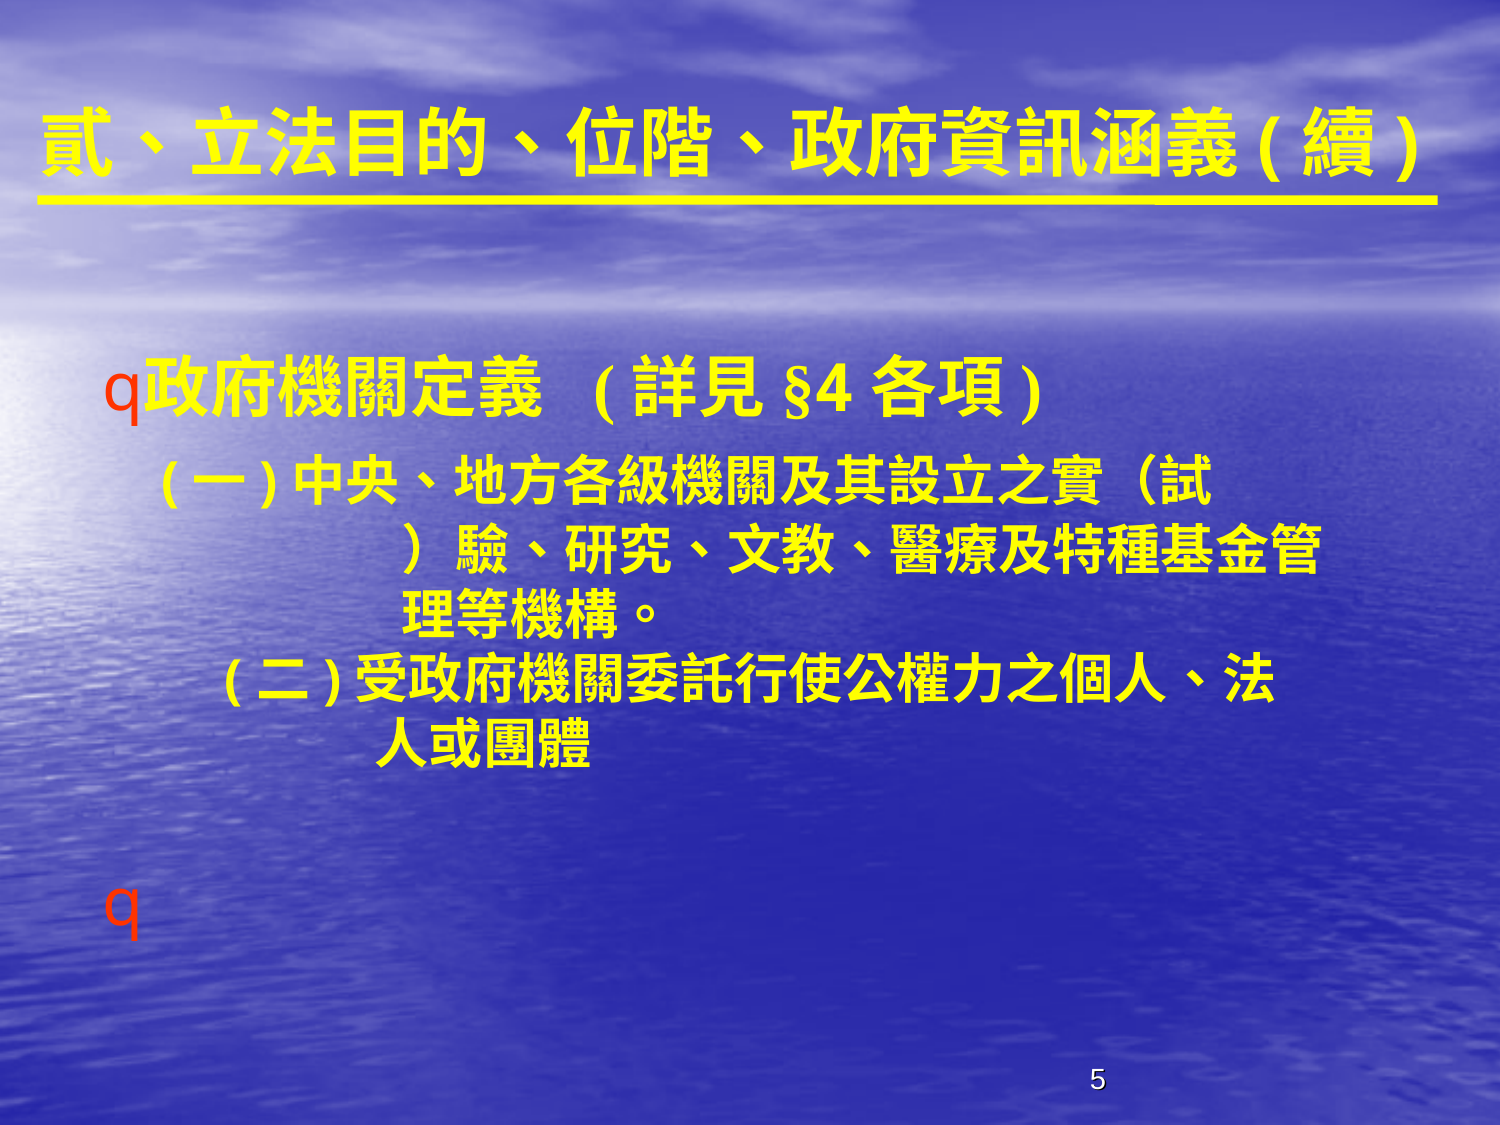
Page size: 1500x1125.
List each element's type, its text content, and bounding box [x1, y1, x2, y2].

text_box 貳、立法目的、位階、政府資訊涵義(續) [24, 87, 1450, 193]
text_box 政府機關定義 (詳見§4各項) (一)中央、地方各級機關及其設立之實（試 ）驗、研究、文教、醫療及特種基金管 理等機構。 (二)受政府機關委託行使公權力之個人、法 人或團體 [87, 337, 1451, 943]
text_box [1074, 1024, 1426, 1103]
